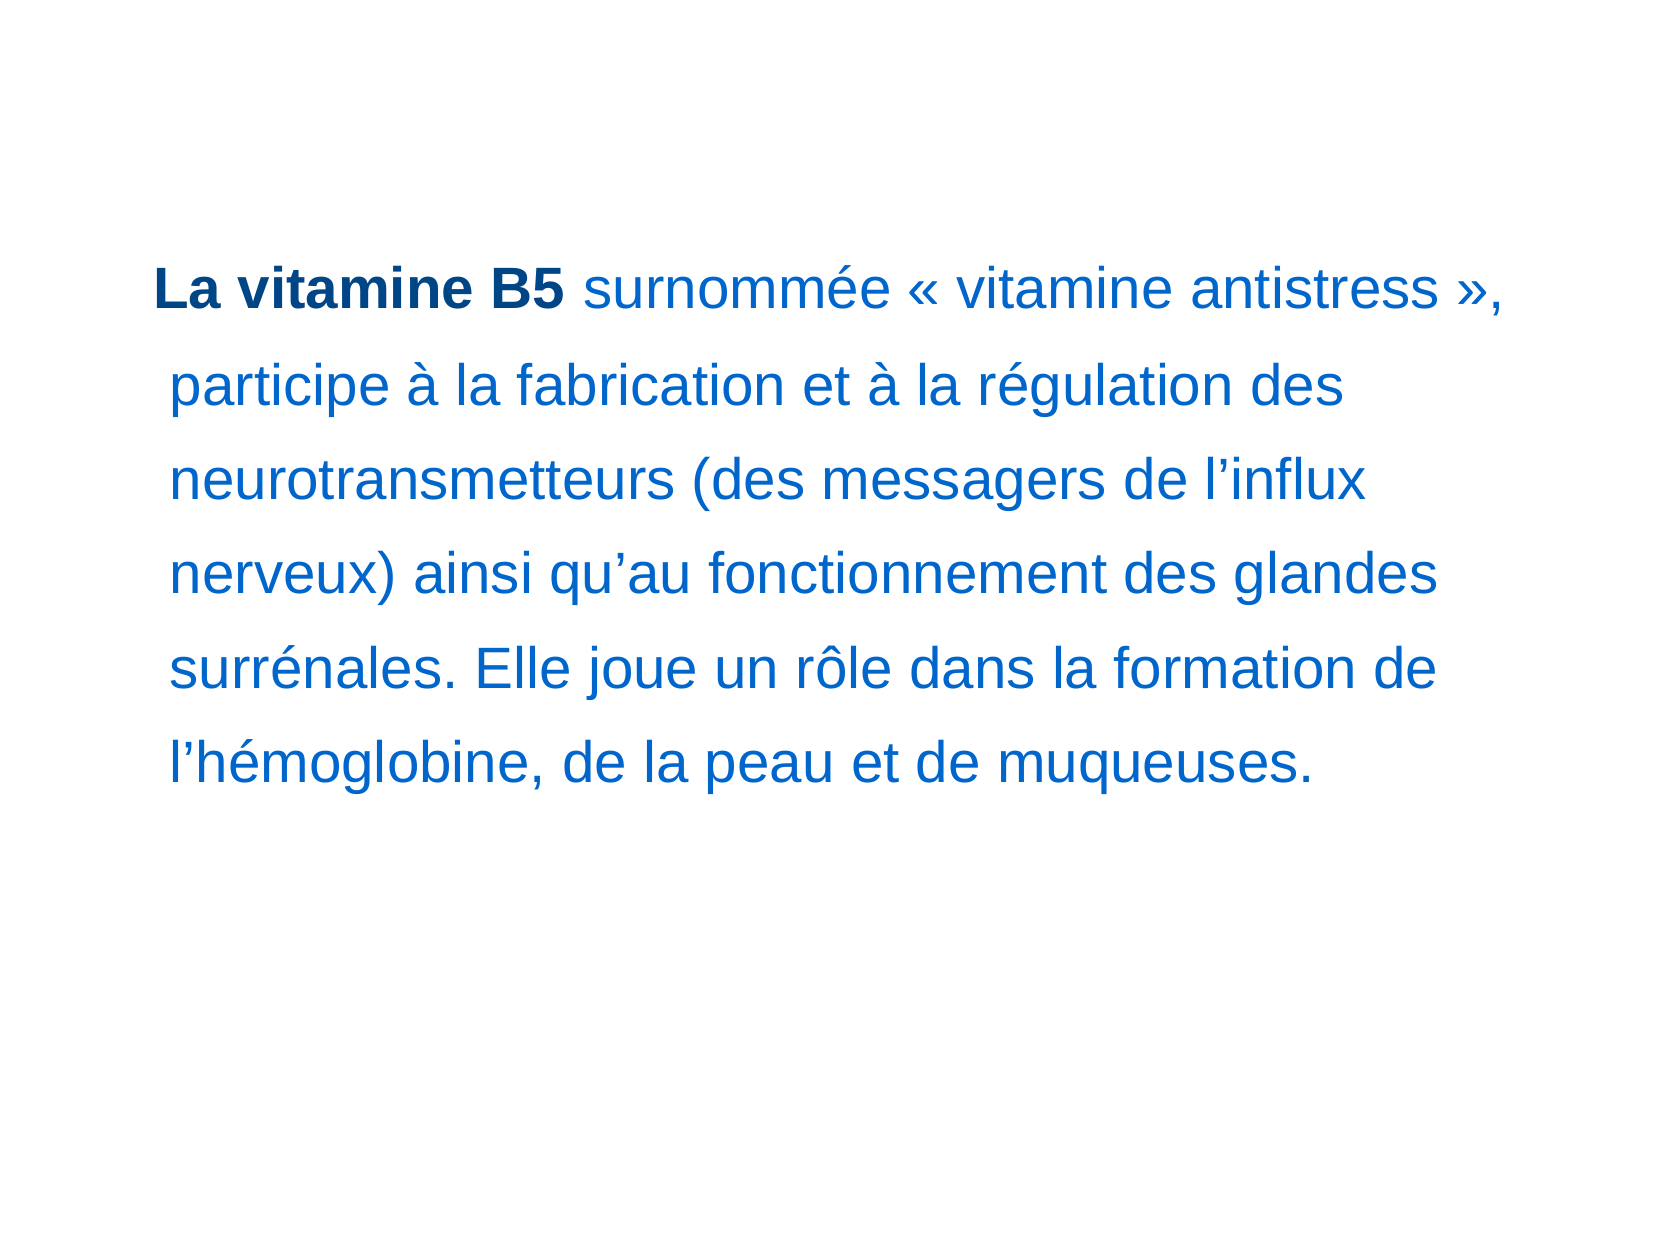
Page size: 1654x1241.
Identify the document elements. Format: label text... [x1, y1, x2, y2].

list La vitamine B5 surnommée « vitamine antistress », participe à la fabrication et à la régulation des neurotransmetteurs (des messagers de l’influx nerveux) ainsi qu’au fonctionnement des glandes surrénales. Elle joue un rôle dans la formation de l’hémoglobine, de la peau et de muqueuses. [82, 59, 1571, 1211]
